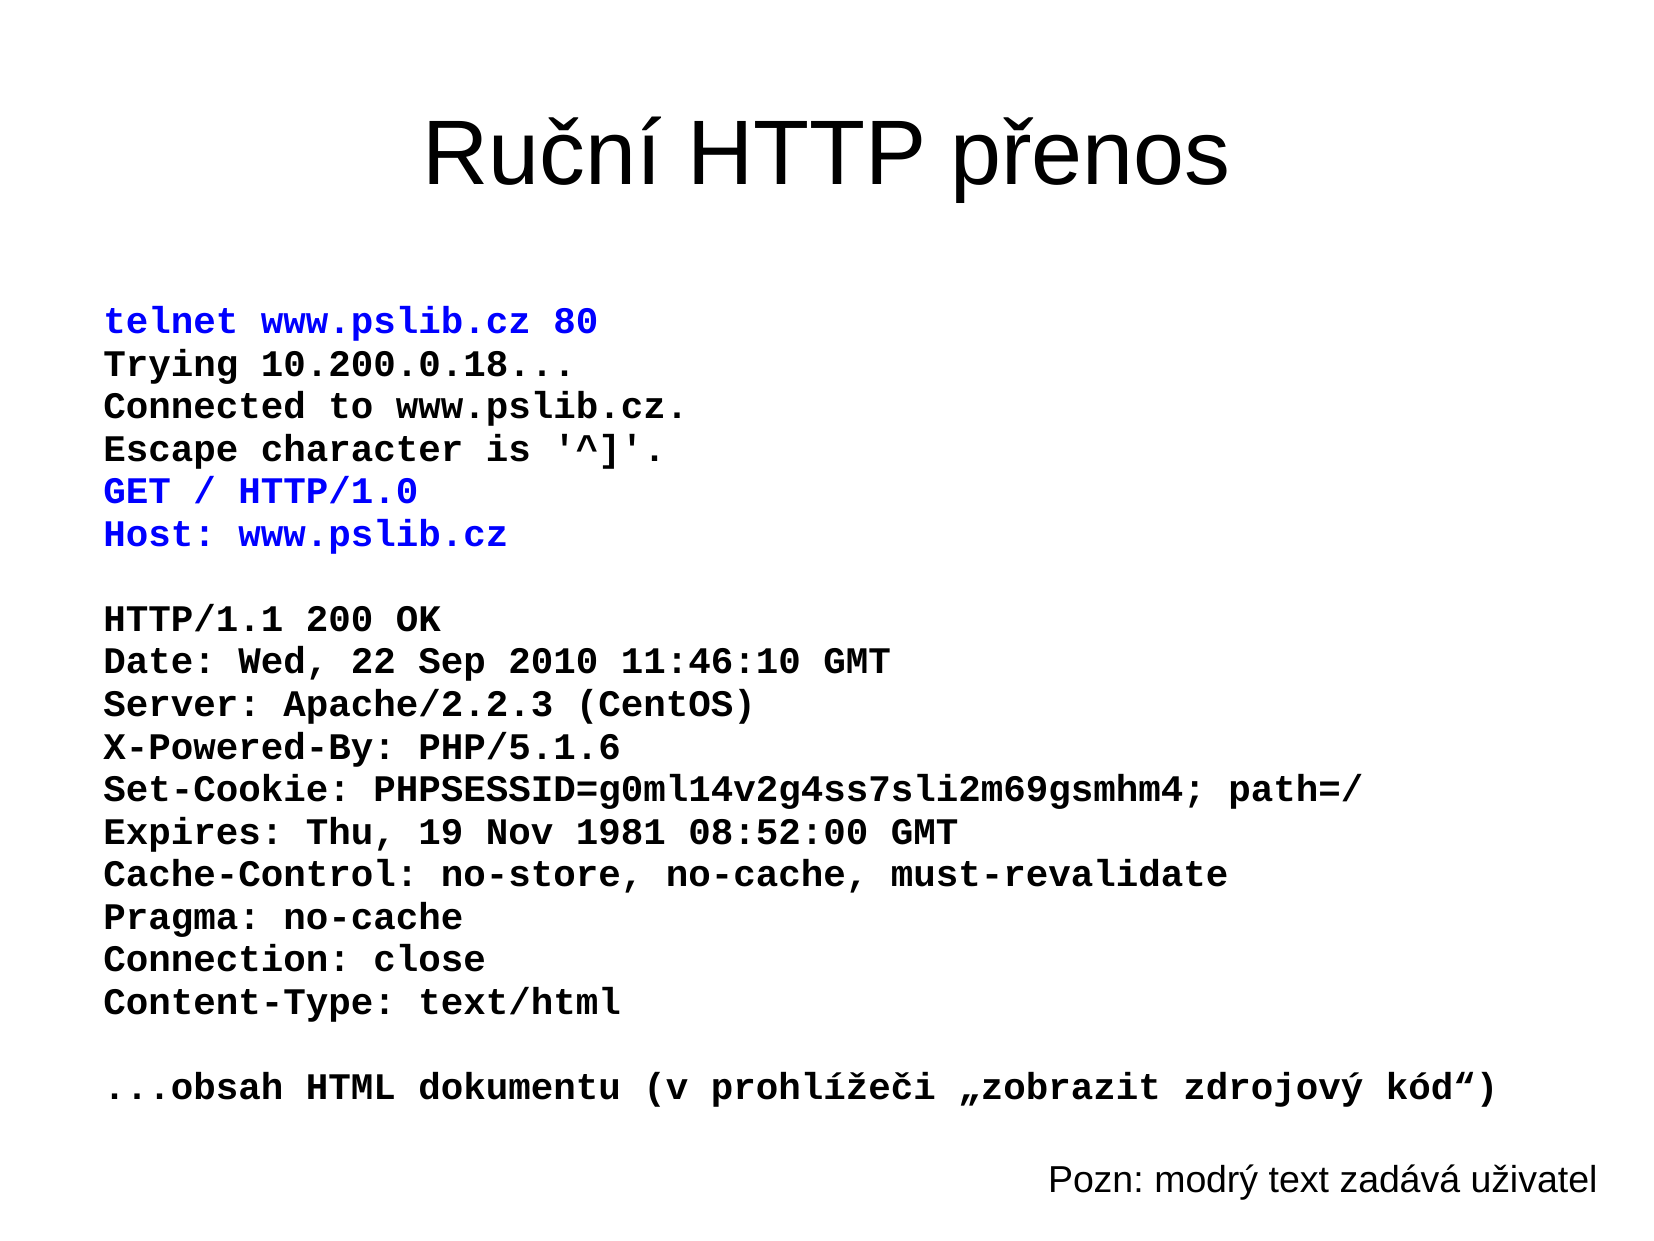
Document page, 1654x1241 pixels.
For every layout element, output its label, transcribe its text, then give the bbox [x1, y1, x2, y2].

text_box Pozn: modrý text zadává uživatel [1033, 1151, 1625, 1209]
title Ruční HTTP přenos [82, 49, 1571, 257]
text_box telnet www.pslib.cz 80 Trying 10.200.0.18... Connected to www.pslib.cz. Escape character is '^]'. GET / HTTP/1.0 Host: www.pslib.cz HTTP/1.1 200 OK Date: Wed, 22 Sep 2010 11:46:10 GMT Server: Apache/2.2.3 (CentOS) X-Powered-By: PHP/5.1.6 Set-Cookie: PHPSESSID=g0ml14v2g4ss7sli2m69gsmhm4; path=/ Expires: Thu, 19 Nov 1981 08:52:00 GMT Cache-Control: no-store, no-cache, must-revalidate Pragma: no-cache Connection: close Content-Type: text/html ...obsah HTML dokumentu (v prohlížeči „zobrazit zdrojový kód“) [88, 295, 1565, 1118]
